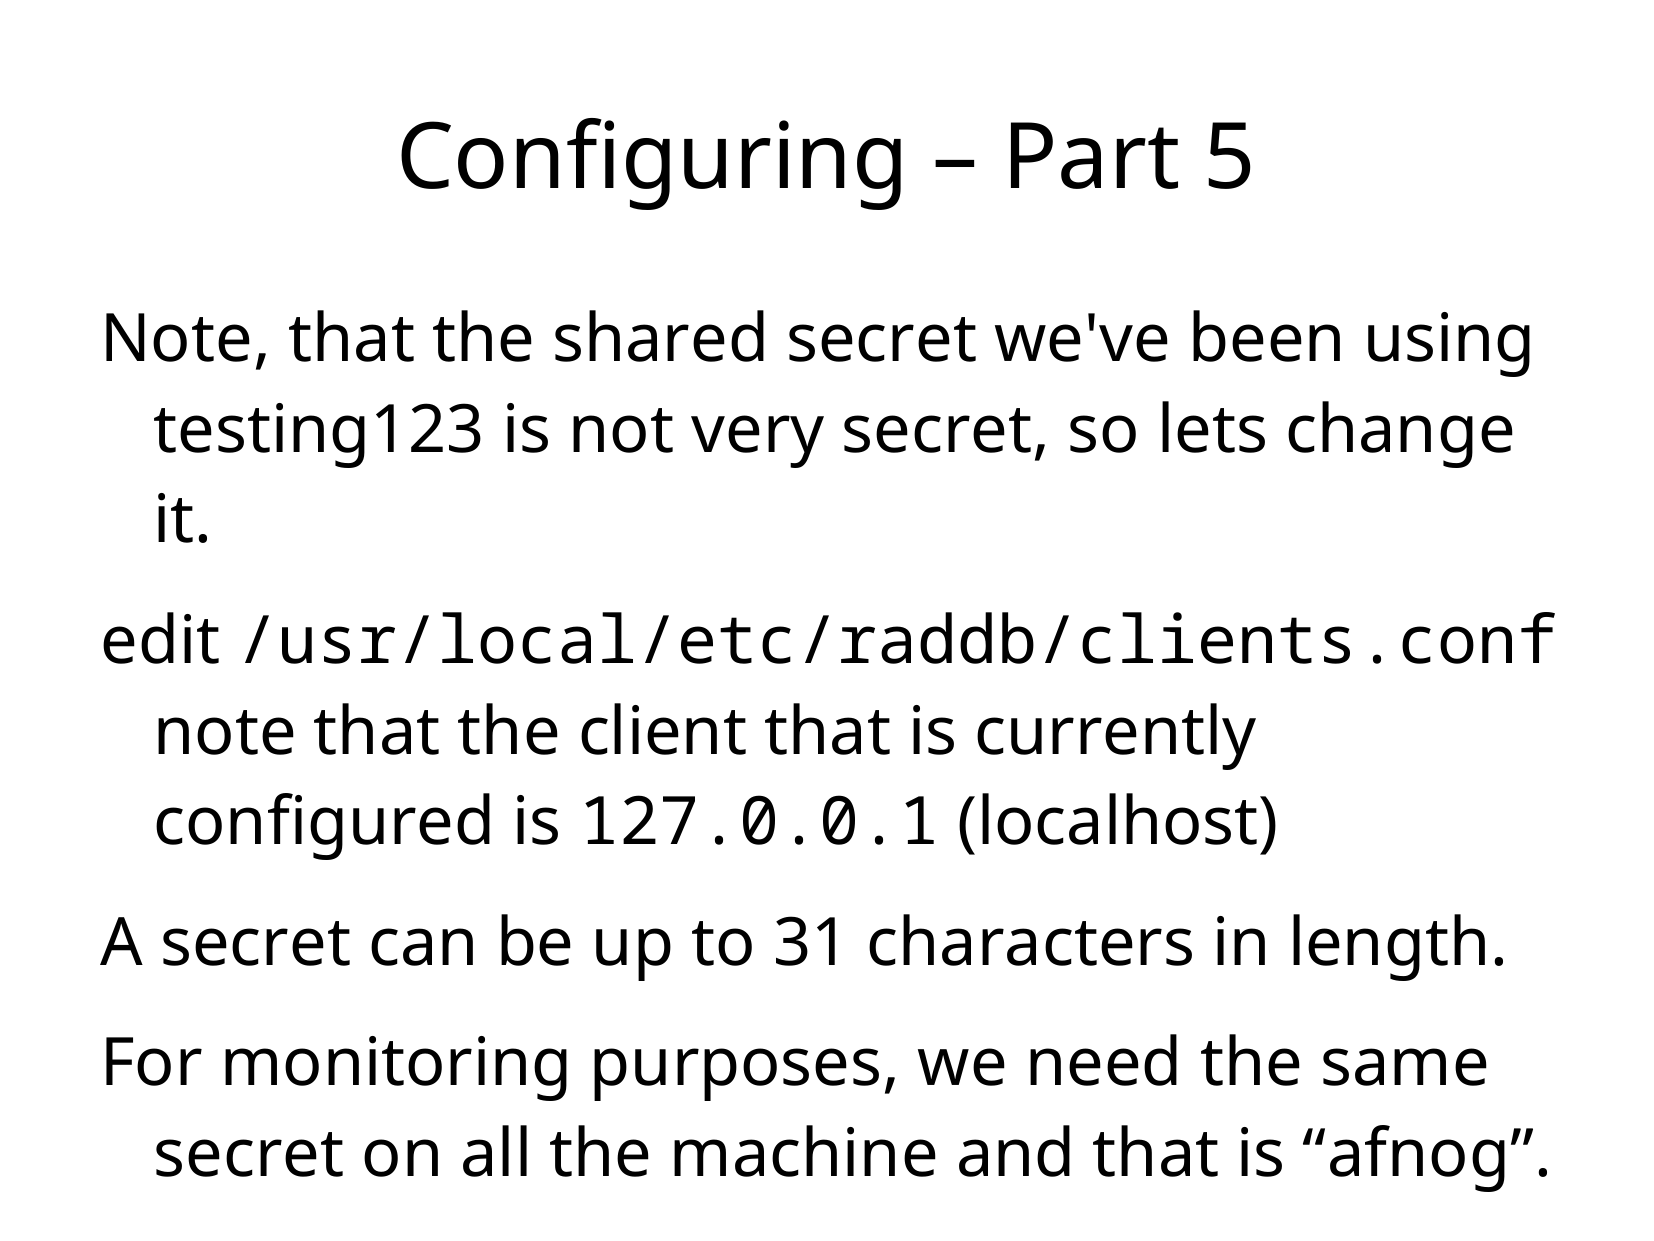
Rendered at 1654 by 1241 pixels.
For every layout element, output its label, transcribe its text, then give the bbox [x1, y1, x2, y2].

list Note, that the shared secret we've been using testing123 is not very secret, so lets change it. edit /usr/local/etc/raddb/clients.conf note that the client that is currently configured is 127.0.0.1 (localhost) A secret can be up to 31 characters in length. For monitoring purposes, we need the same secret on all the machine and that is “afnog”. [82, 290, 1571, 1109]
title Configuring – Part 5 [82, 49, 1571, 257]
